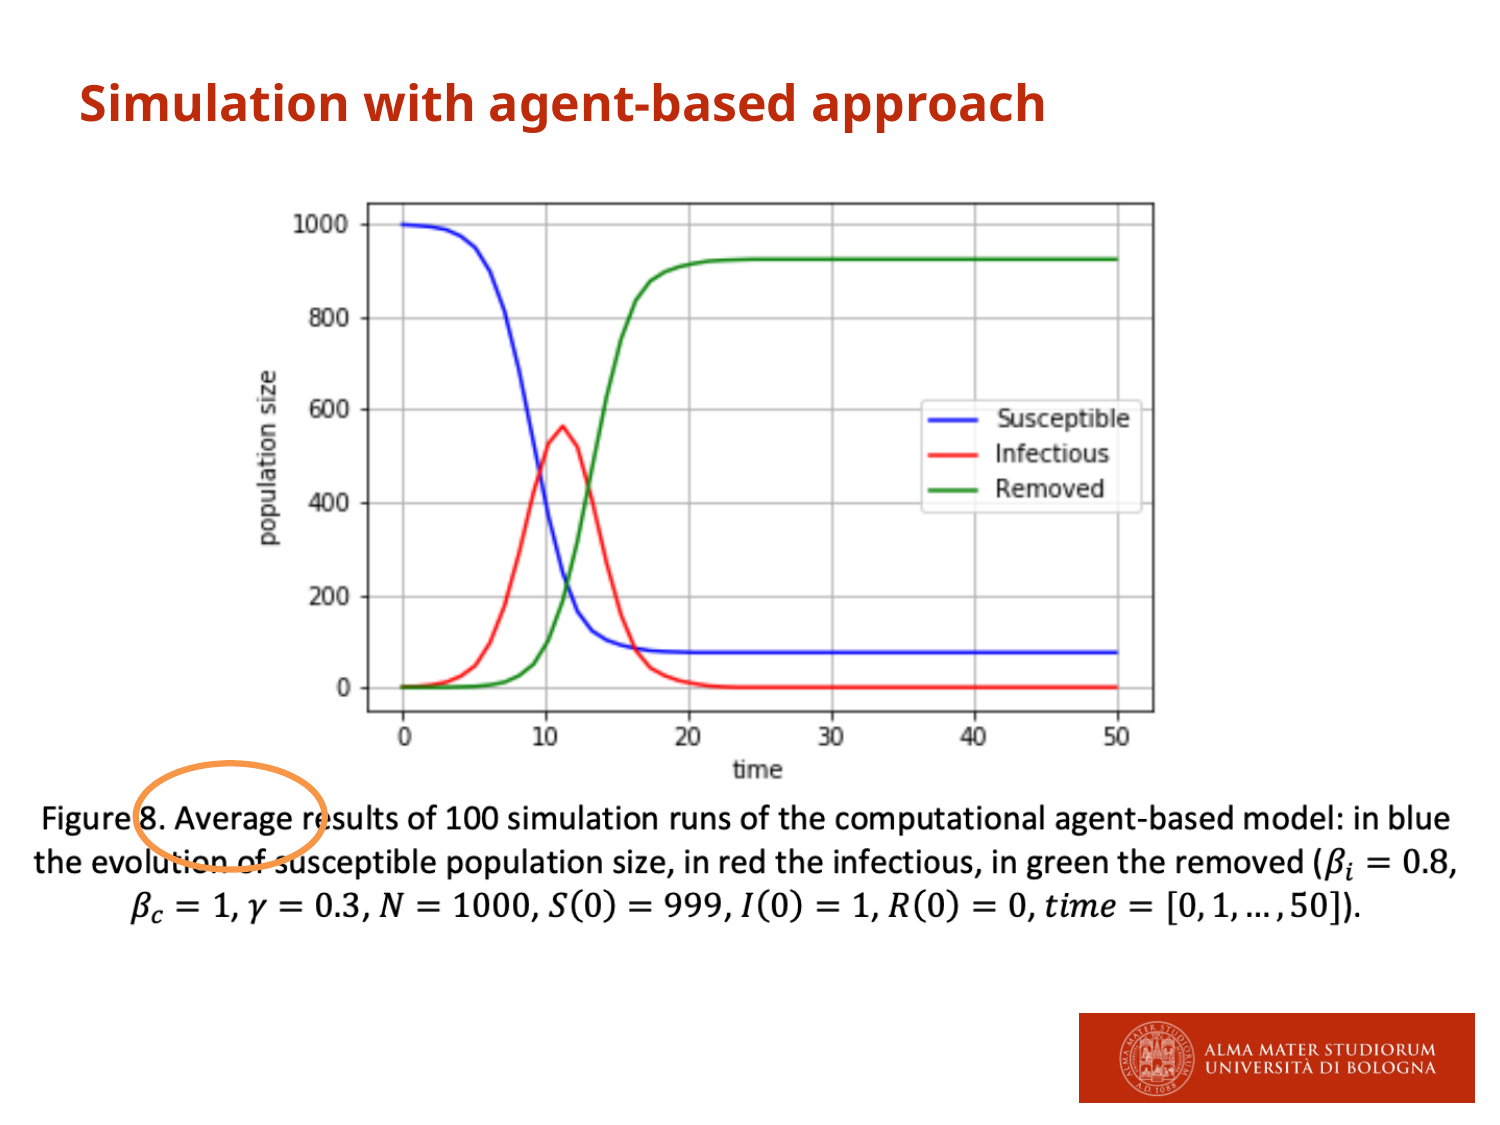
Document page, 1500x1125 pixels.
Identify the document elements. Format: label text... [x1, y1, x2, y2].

list Simulation with agent-based approach [64, 78, 1447, 183]
picture [20, 183, 1480, 942]
